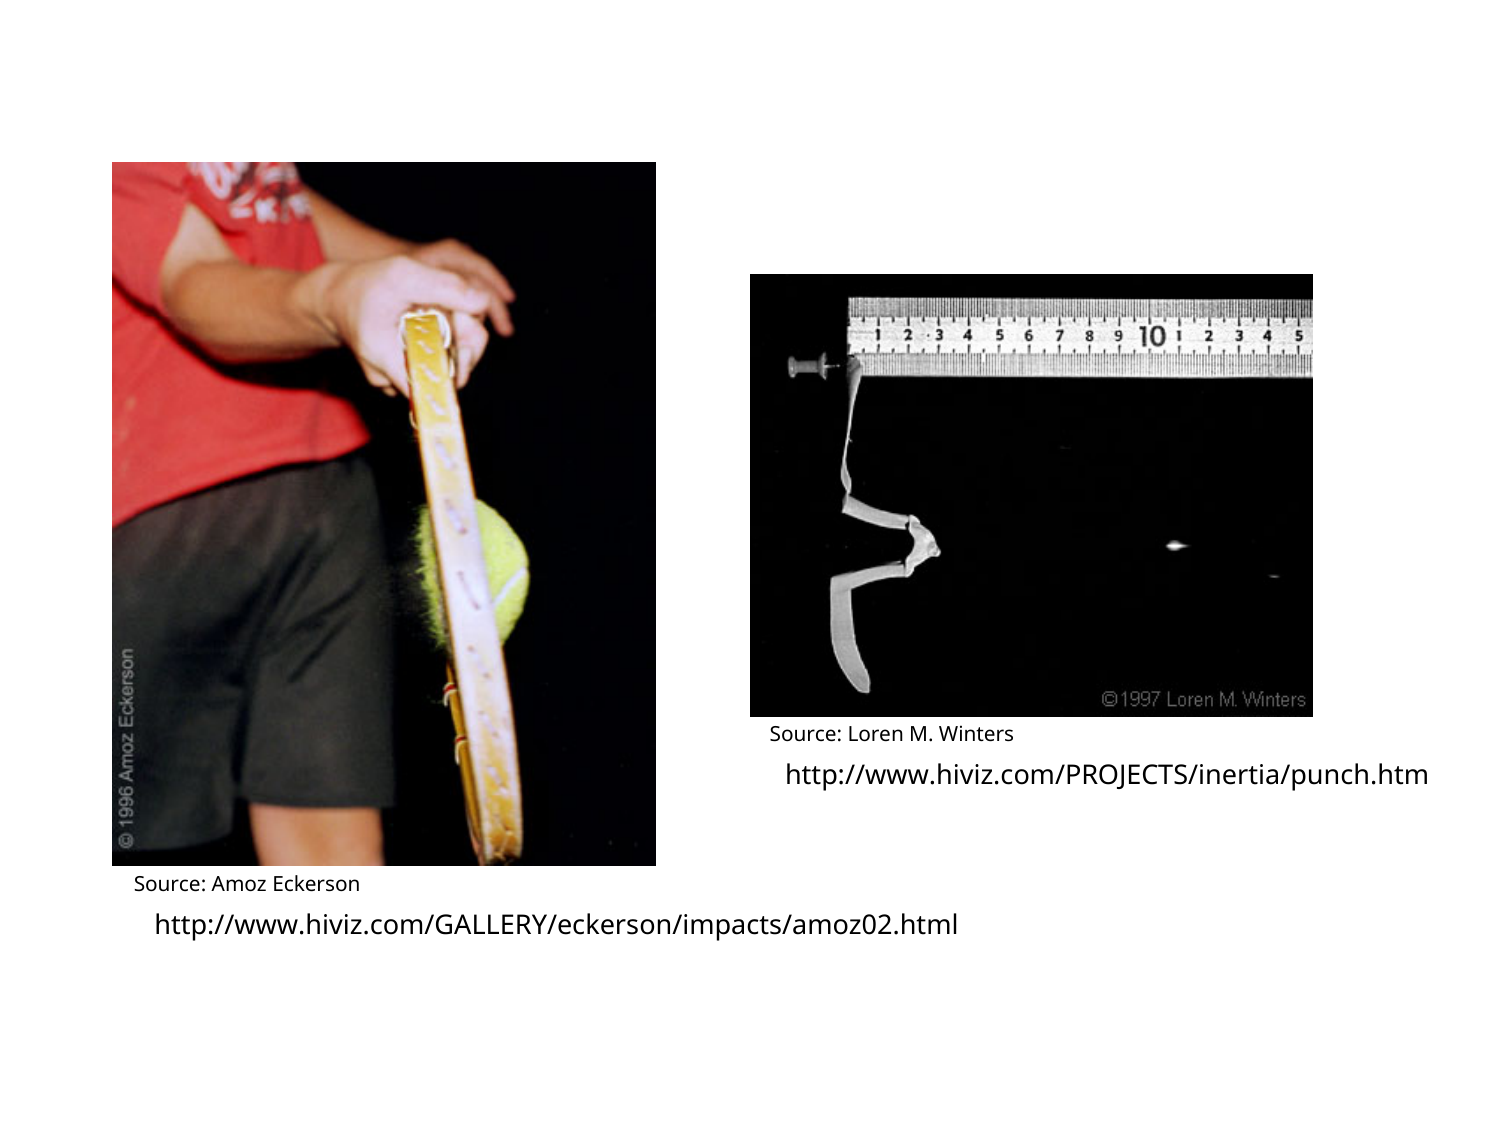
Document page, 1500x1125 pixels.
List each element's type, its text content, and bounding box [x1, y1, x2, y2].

picture [750, 274, 1313, 717]
text_box http://www.hiviz.com/GALLERY/eckerson/impacts/amoz02.html [139, 899, 974, 948]
text_box Source: Loren M. Winters [754, 712, 1029, 753]
text_box http://www.hiviz.com/PROJECTS/inertia/punch.htm [770, 749, 1444, 798]
picture [112, 162, 656, 866]
text_box Source: Amoz Eckerson [118, 862, 376, 903]
